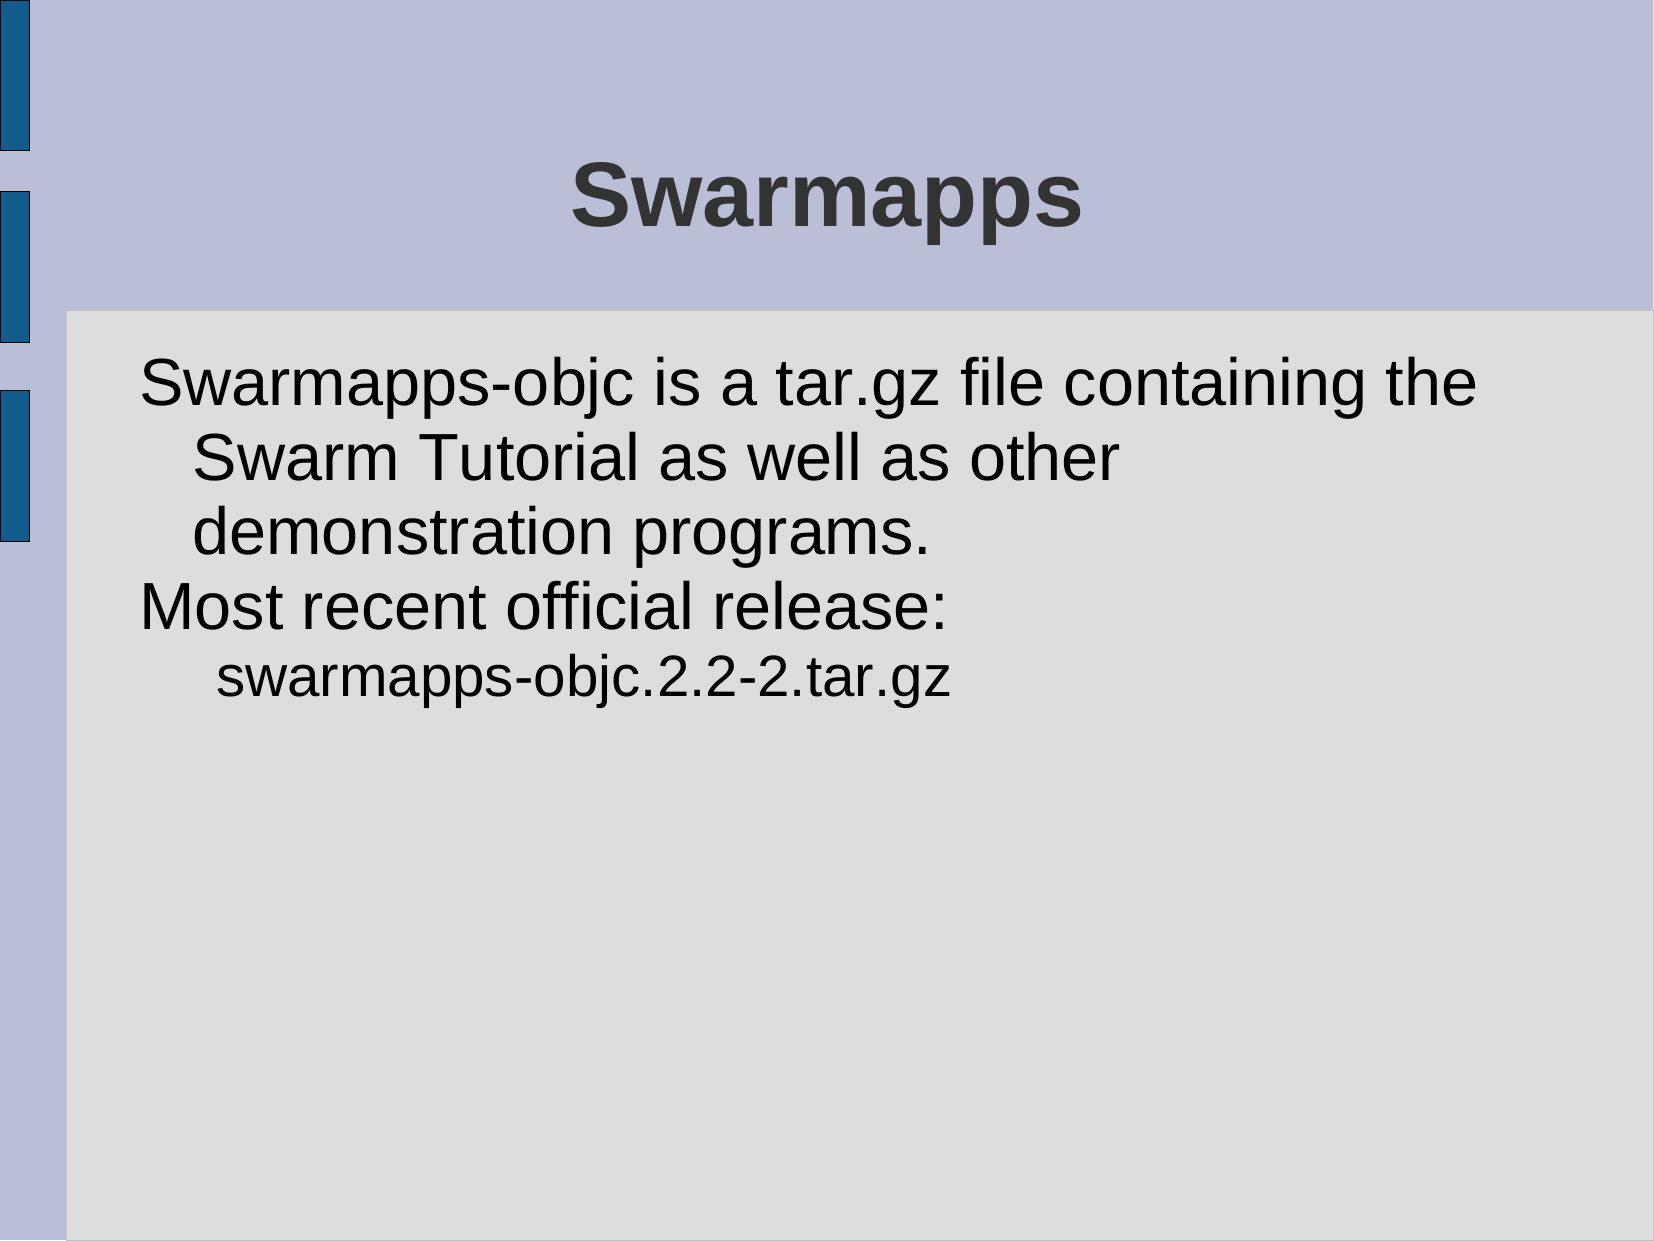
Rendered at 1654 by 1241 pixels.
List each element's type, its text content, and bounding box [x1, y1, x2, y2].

title Swarmapps [121, 91, 1534, 299]
list Swarmapps-objc is a tar.gz file containing the Swarm Tutorial as well as other demonstration programs. Most recent official release: swarmapps-objc.2.2-2.tar.gz [121, 344, 1534, 1127]
